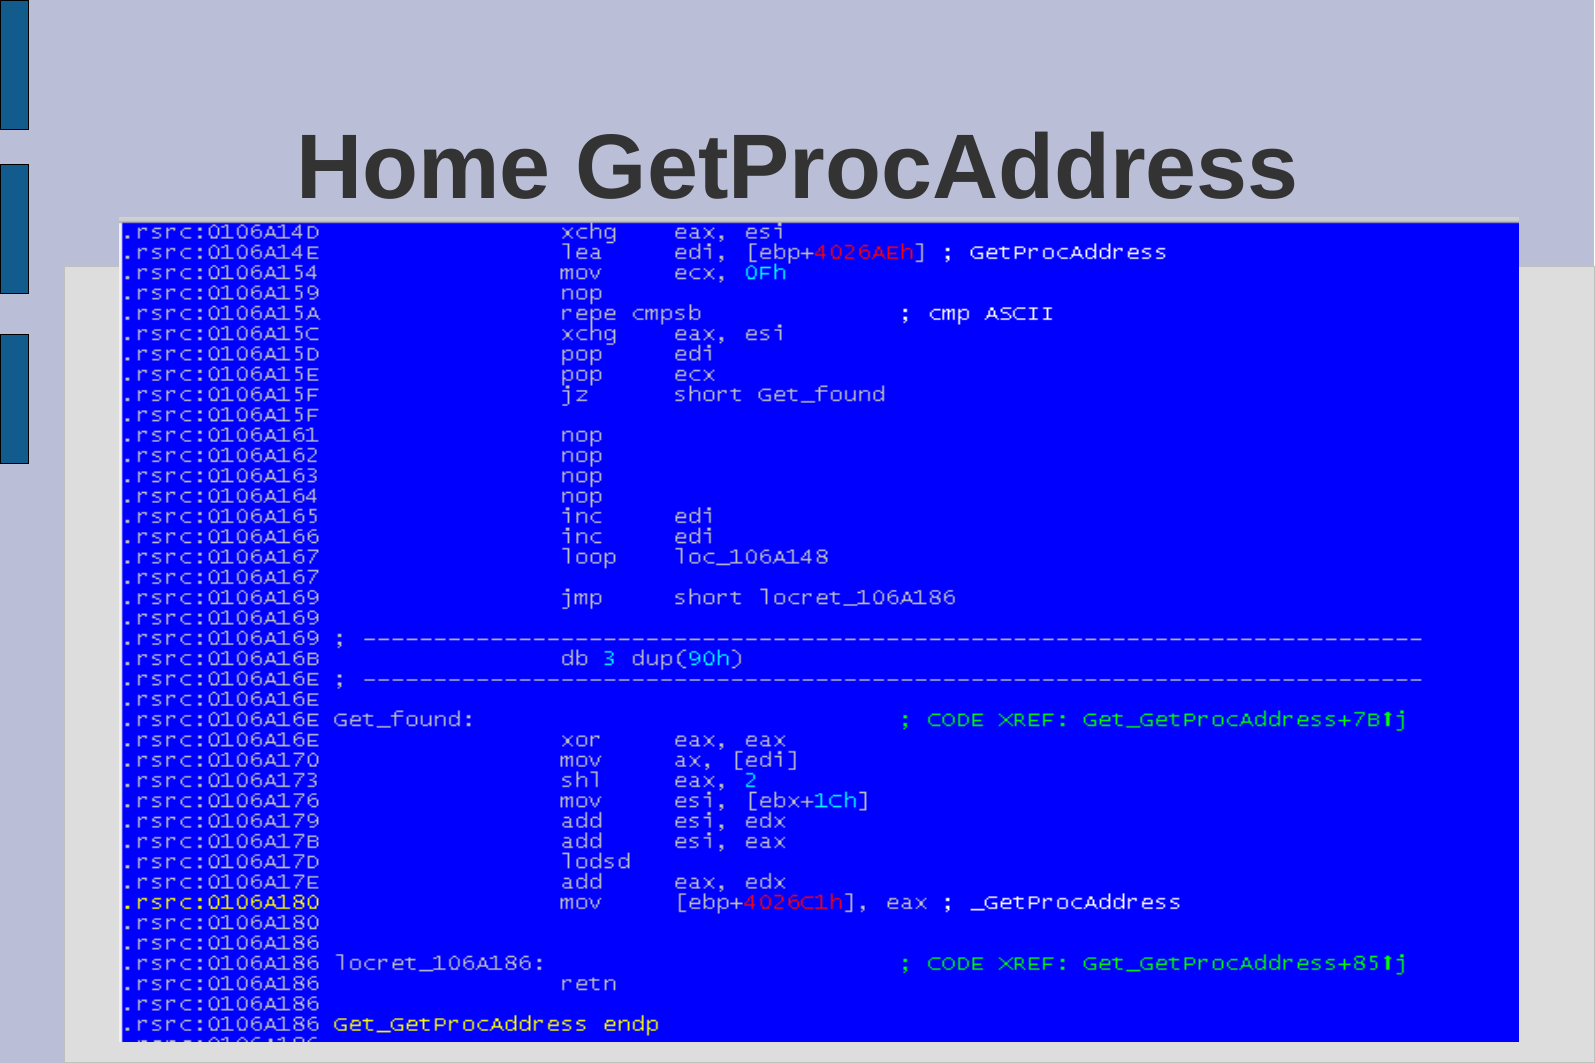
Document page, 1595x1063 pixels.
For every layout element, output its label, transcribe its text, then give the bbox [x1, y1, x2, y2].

title Home GetProcAddress [117, 78, 1479, 256]
picture [119, 217, 1519, 1042]
